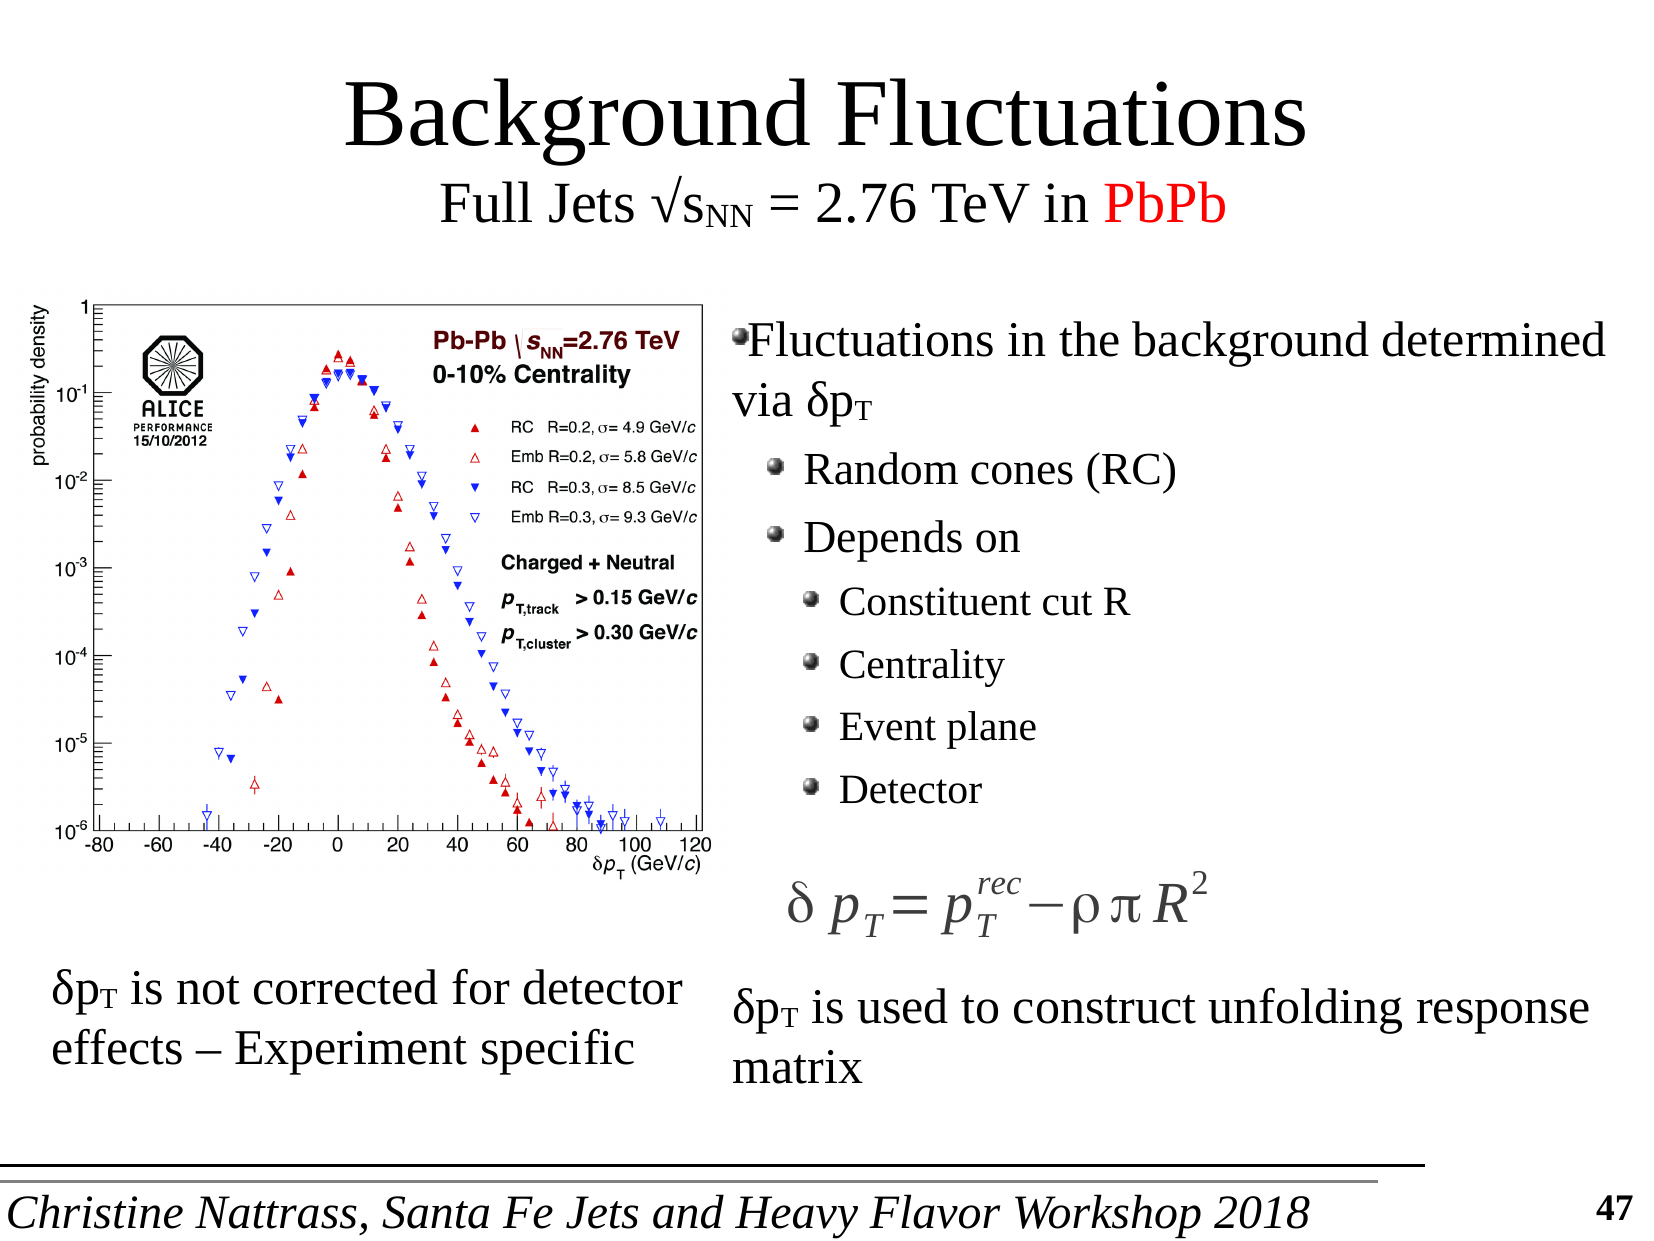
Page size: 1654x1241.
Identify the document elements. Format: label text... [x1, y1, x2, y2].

picture [803, 778, 819, 795]
picture [803, 716, 819, 732]
picture [767, 526, 784, 542]
text_box δpT is not corrected for detector effects – Experiment specific [36, 947, 707, 1082]
text_box Fluctuations in the background determined via δpT Random cones (RC) Depends on Constituent cut R Centrality Event plane Detector δpT is used to construct unfolding response matrix [717, 299, 1654, 1201]
title Background Fluctuations Full Jets √sNN = 2.76 TeV in PbPb [99, 54, 1554, 243]
picture [803, 591, 819, 607]
picture [803, 653, 819, 670]
chart [780, 863, 1216, 945]
picture [11, 287, 749, 883]
picture [767, 458, 784, 475]
